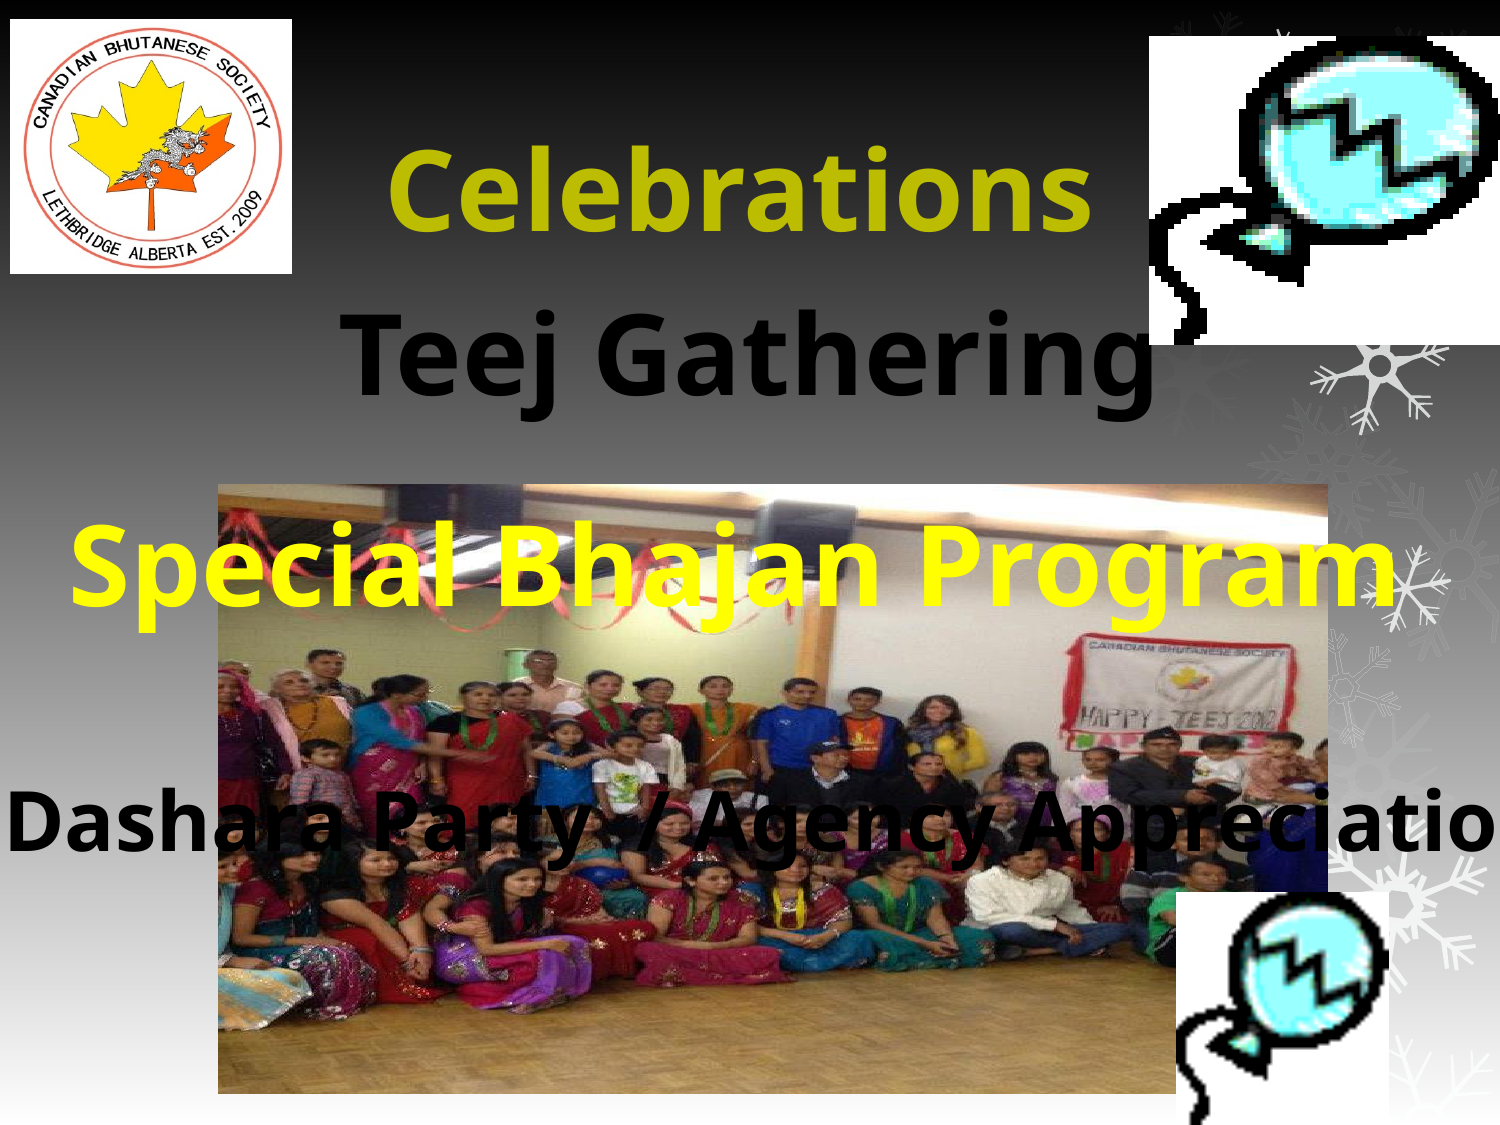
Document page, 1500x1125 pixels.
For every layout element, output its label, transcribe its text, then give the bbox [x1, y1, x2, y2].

text_box Teej Gathering [1111, 346, 1136, 383]
picture [218, 637, 1328, 760]
text_box Celebrations [369, 110, 1110, 262]
picture [10, 19, 292, 274]
picture [218, 876, 1389, 1125]
text_box Special Bhajan Program [53, 486, 1447, 637]
text_box Dashara Party / Agency Appreciation [0, 760, 1500, 876]
text_box Teej Gathering [323, 275, 1177, 426]
picture [1149, 36, 1500, 345]
